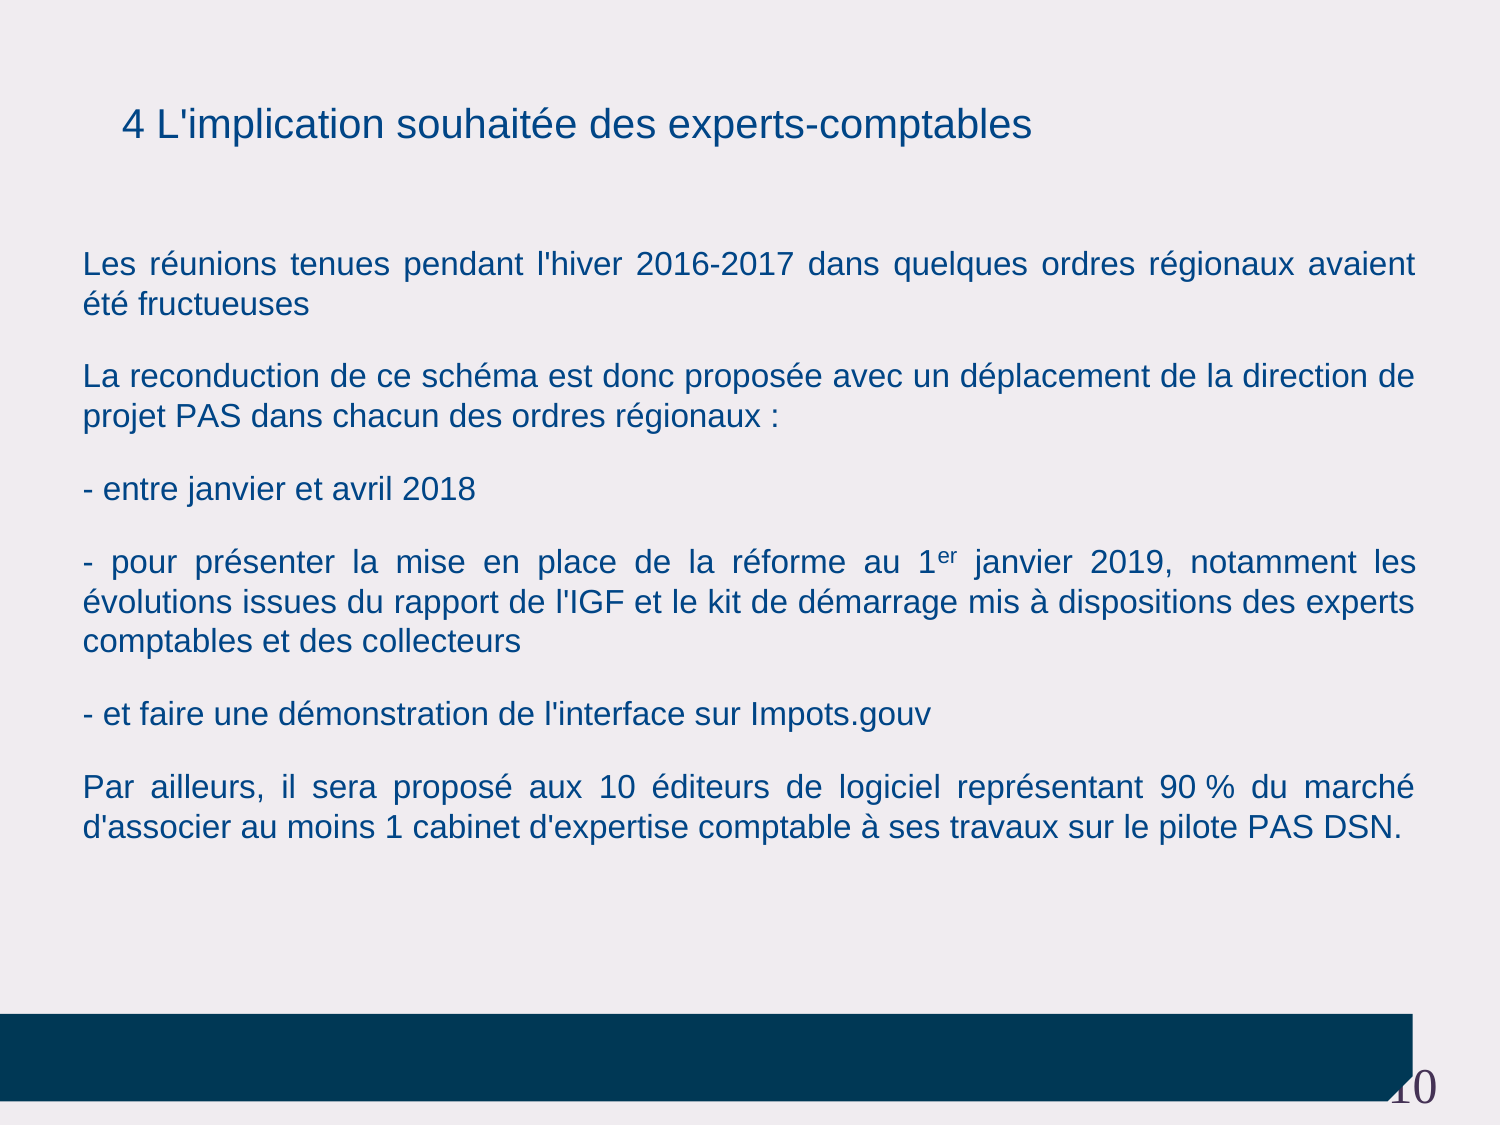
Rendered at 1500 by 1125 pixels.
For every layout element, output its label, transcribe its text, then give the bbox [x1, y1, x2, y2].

list Les réunions tenues pendant l'hiver 2016-2017 dans quelques ordres régionaux avaient été fructueuses La reconduction de ce schéma est donc proposée avec un déplacement de la direction de projet PAS dans chacun des ordres régionaux : - entre janvier et avril 2018 - pour présenter la mise en place de la réforme au 1er janvier 2019, notamment les évolutions issues du rapport de l'IGF et le kit de démarrage mis à dispositions des experts comptables et des collecteurs - et faire une démonstration de l'interface sur Impots.gouv Par ailleurs, il sera proposé aux 10 éditeurs de logiciel représentant 90 % du marché d'associer au moins 1 cabinet d'expertise comptable à ses travaux sur le pilote PAS DSN. [82, 174, 1418, 981]
title 4 L'implication souhaitée des experts-comptables [121, 68, 1438, 180]
text_box [0, 1013, 1413, 1102]
